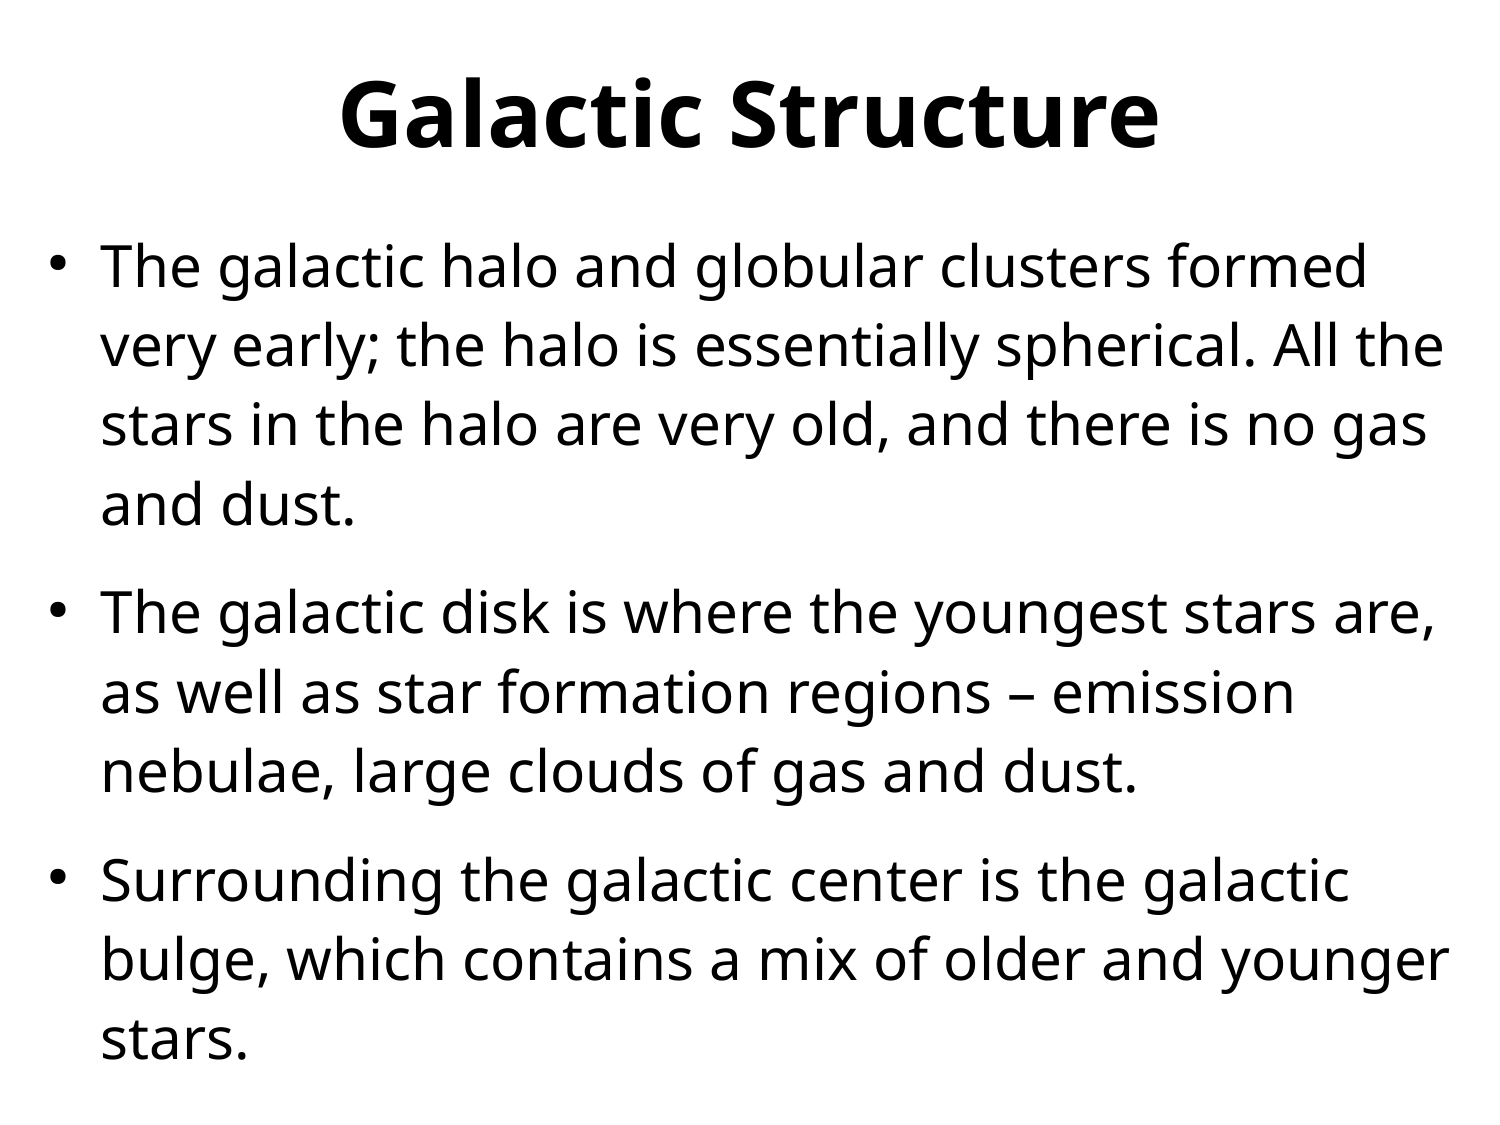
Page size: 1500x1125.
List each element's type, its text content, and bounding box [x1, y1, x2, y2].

title Galactic Structure [30, 58, 1471, 167]
list The galactic halo and globular clusters formed very early; the halo is essentially spherical. All the stars in the halo are very old, and there is no gas and dust. The galactic disk is where the youngest stars are, as well as star formation regions – emission nebulae, large clouds of gas and dust. Surrounding the galactic center is the galactic bulge, which contains a mix of older and younger stars. [30, 224, 1471, 1125]
